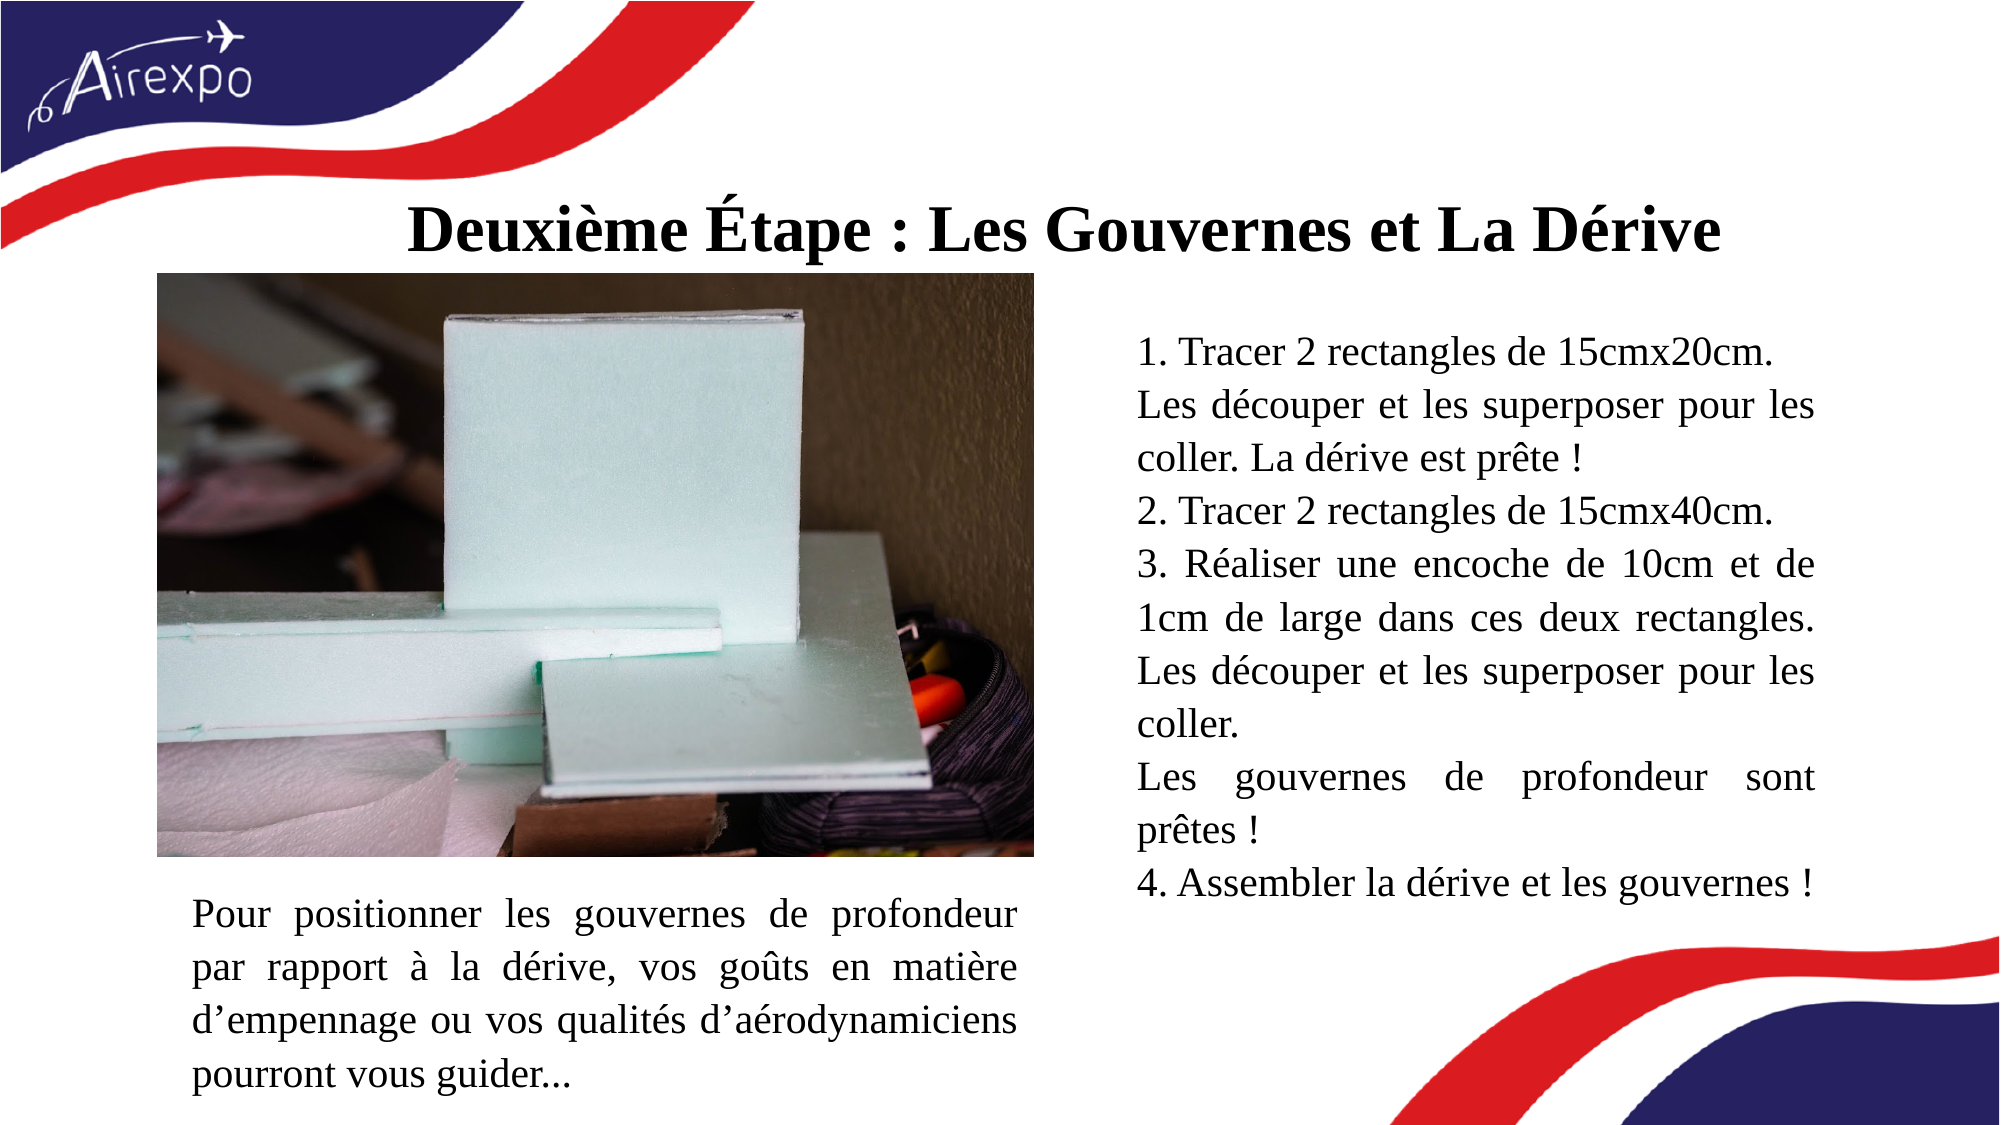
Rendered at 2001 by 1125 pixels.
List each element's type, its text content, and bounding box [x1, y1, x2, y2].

picture [1376, 877, 2000, 1125]
picture [0, 1, 769, 263]
text_box 1. Tracer 2 rectangles de 15cmx20cm. Les découper et les superposer pour les coller. La dérive est prête ! 2. Tracer 2 rectangles de 15cmx40cm. 3. Réaliser une encoche de 10cm et de 1cm de large dans ces deux rectangles. Les découper et les superposer pour les coller. Les gouvernes de profondeur sont prêtes ! 4. Assembler la dérive et les gouvernes ! [1122, 313, 1831, 1107]
subtitle Deuxième Étape : Les Gouvernes et La Dérive [324, 177, 1825, 449]
picture [157, 273, 1034, 857]
text_box Pour positionner les gouvernes de profondeur par rapport à la dérive, vos goûts en matière d’empennage ou vos qualités d’aérodynamiciens pourront vous guider... [177, 876, 1034, 1125]
